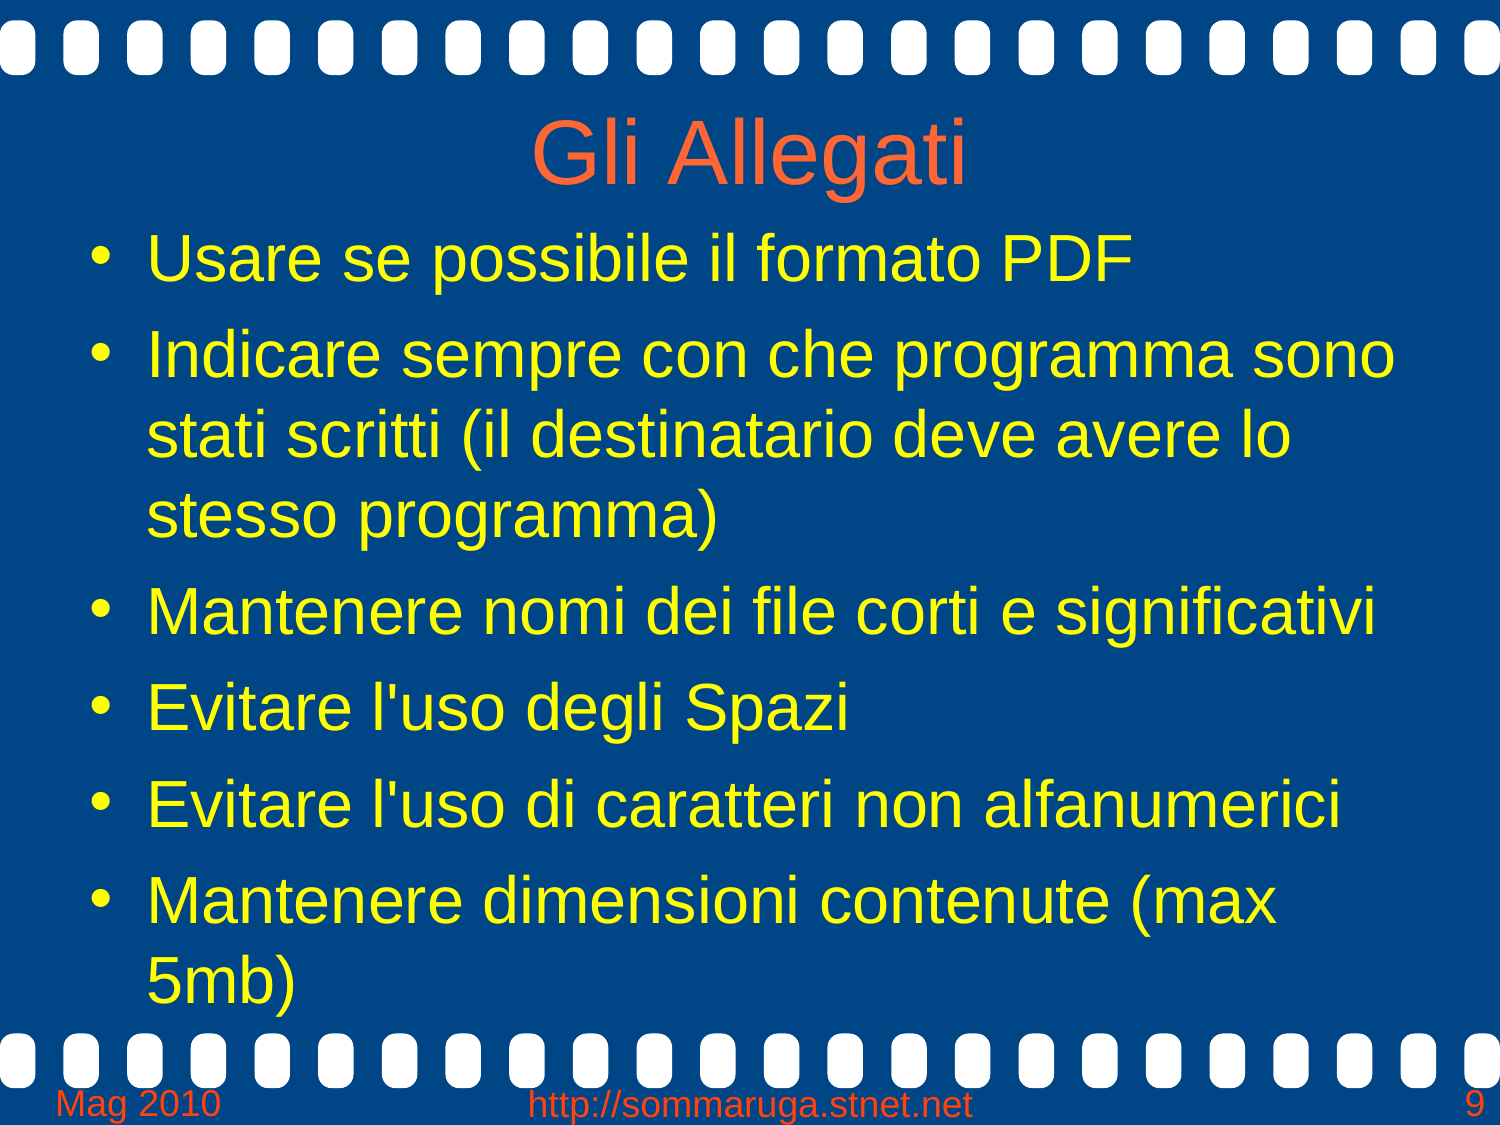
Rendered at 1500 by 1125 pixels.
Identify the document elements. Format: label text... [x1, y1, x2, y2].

title Gli Allegati [75, 84, 1426, 206]
list Usare se possibile il formato PDF Indicare sempre con che programma sono stati scritti (il destinatario deve avere lo stesso programma) Mantenere nomi dei file corti e significativi Evitare l'uso degli Spazi Evitare l'uso di caratteri non alfanumerici Mantenere dimensioni contenute (max 5mb) [75, 206, 1426, 1110]
